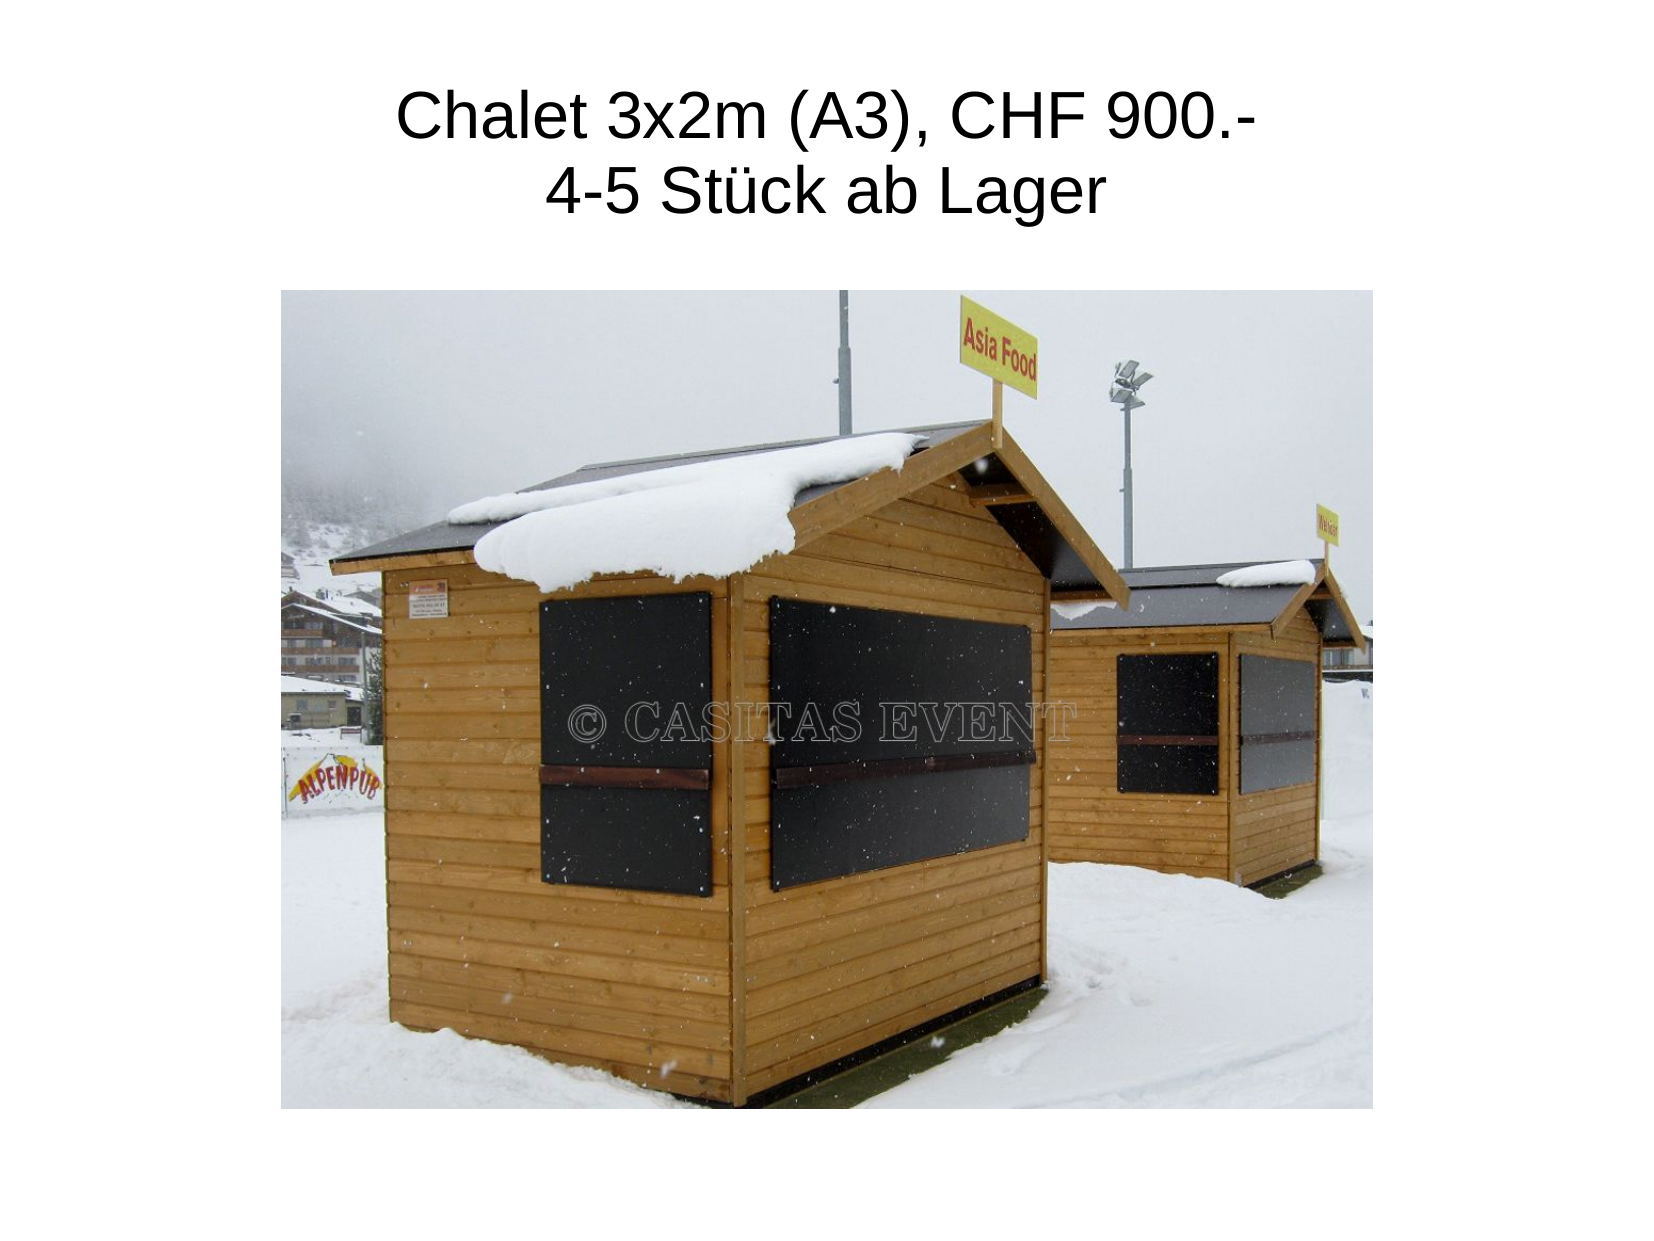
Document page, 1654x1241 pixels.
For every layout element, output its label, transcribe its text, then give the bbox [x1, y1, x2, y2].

picture [281, 290, 1373, 1109]
title Chalet 3x2m (A3), CHF 900.- 4-5 Stück ab Lager [82, 49, 1571, 257]
